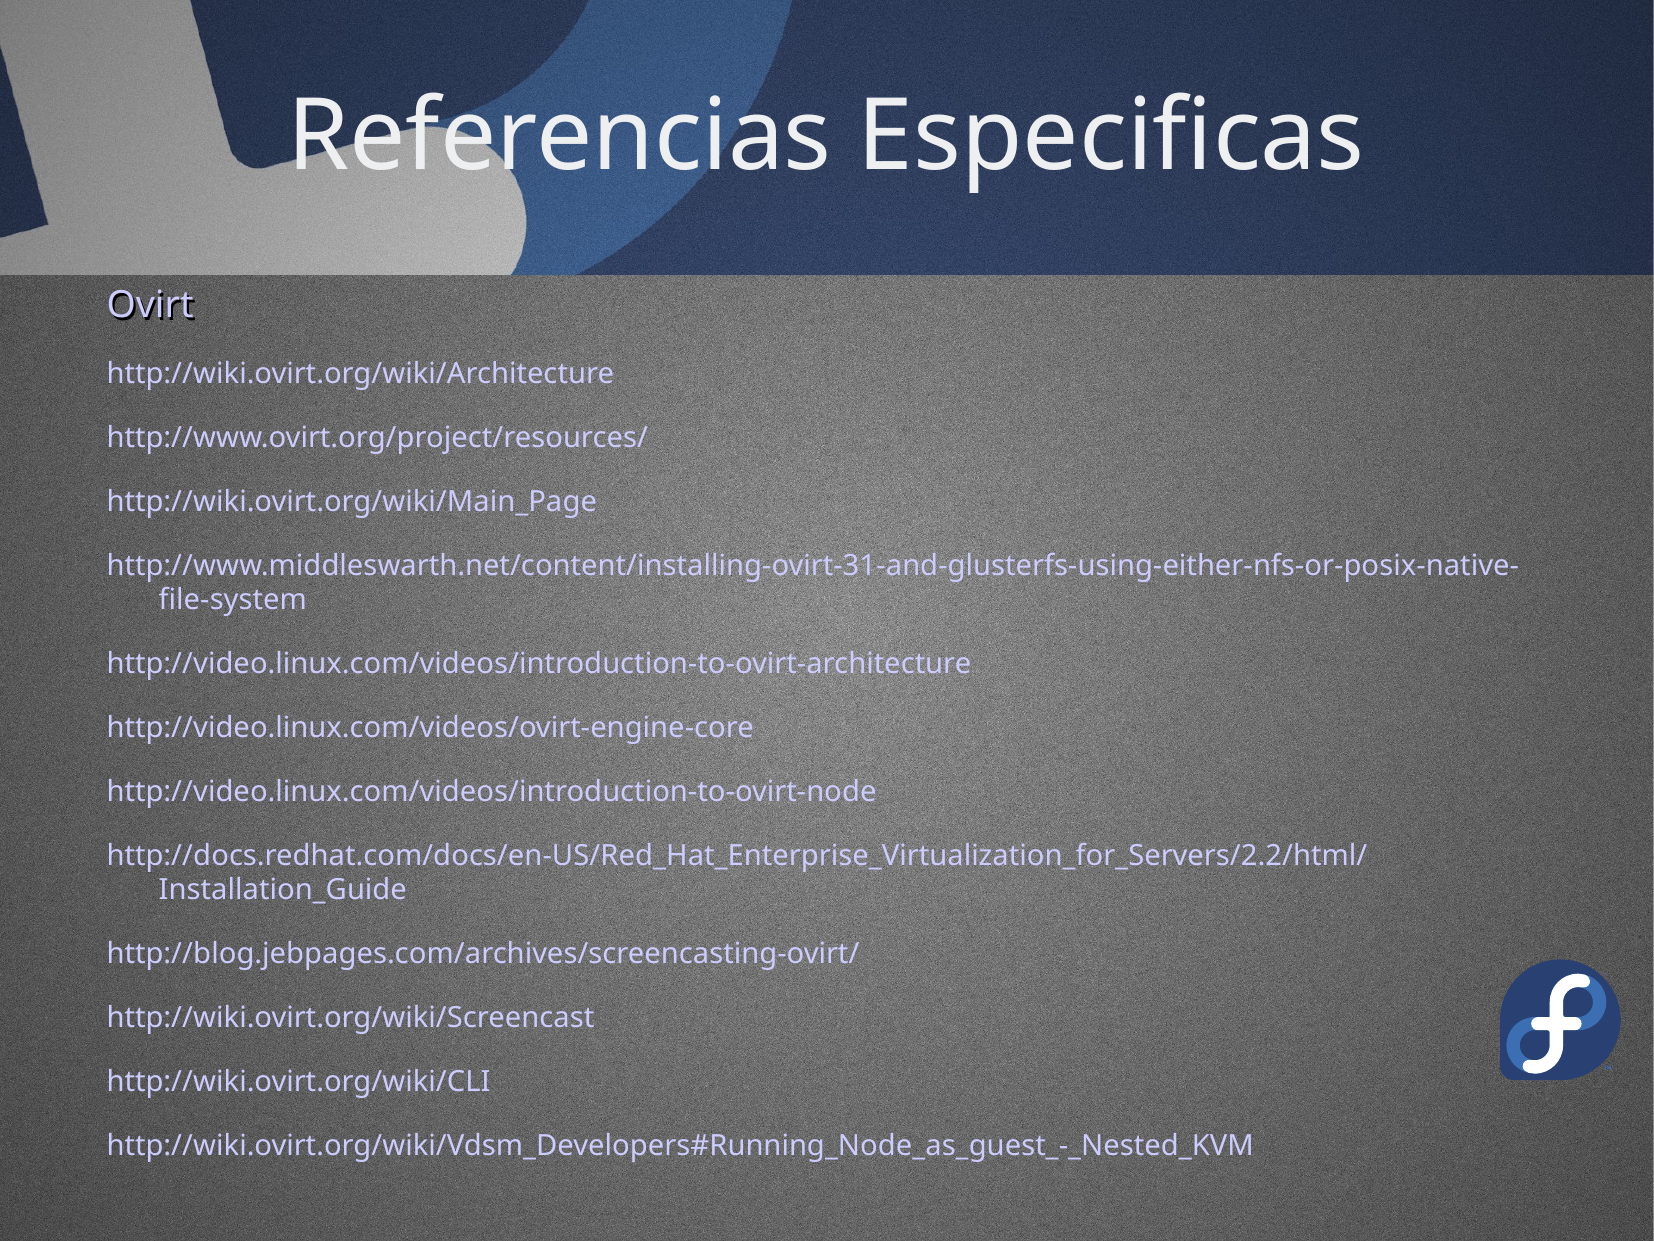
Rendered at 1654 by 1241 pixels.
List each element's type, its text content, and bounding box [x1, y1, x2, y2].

text_box Ovirt http://wiki.ovirt.org/wiki/Architecture http://www.ovirt.org/project/resources/ http://wiki.ovirt.org/wiki/Main_Page http://www.middleswarth.net/content/installing-ovirt-31-and-glusterfs-using-either-nfs-or-posix-native-file-system http://video.linux.com/videos/introduction-to-ovirt-architecture http://video.linux.com/videos/ovirt-engine-core http://video.linux.com/videos/introduction-to-ovirt-node http://docs.redhat.com/docs/en-US/Red_Hat_Enterprise_Virtualization_for_Servers/2.2/html/Installation_Guide http://blog.jebpages.com/archives/screencasting-ovirt/ http://wiki.ovirt.org/wiki/Screencast http://wiki.ovirt.org/wiki/CLI http://wiki.ovirt.org/wiki/Vdsm_Developers#Running_Node_as_guest_-_Nested_KVM [88, 281, 1565, 991]
picture [0, 0, 1654, 1241]
text_box Referencias Especificas [88, 29, 1565, 237]
